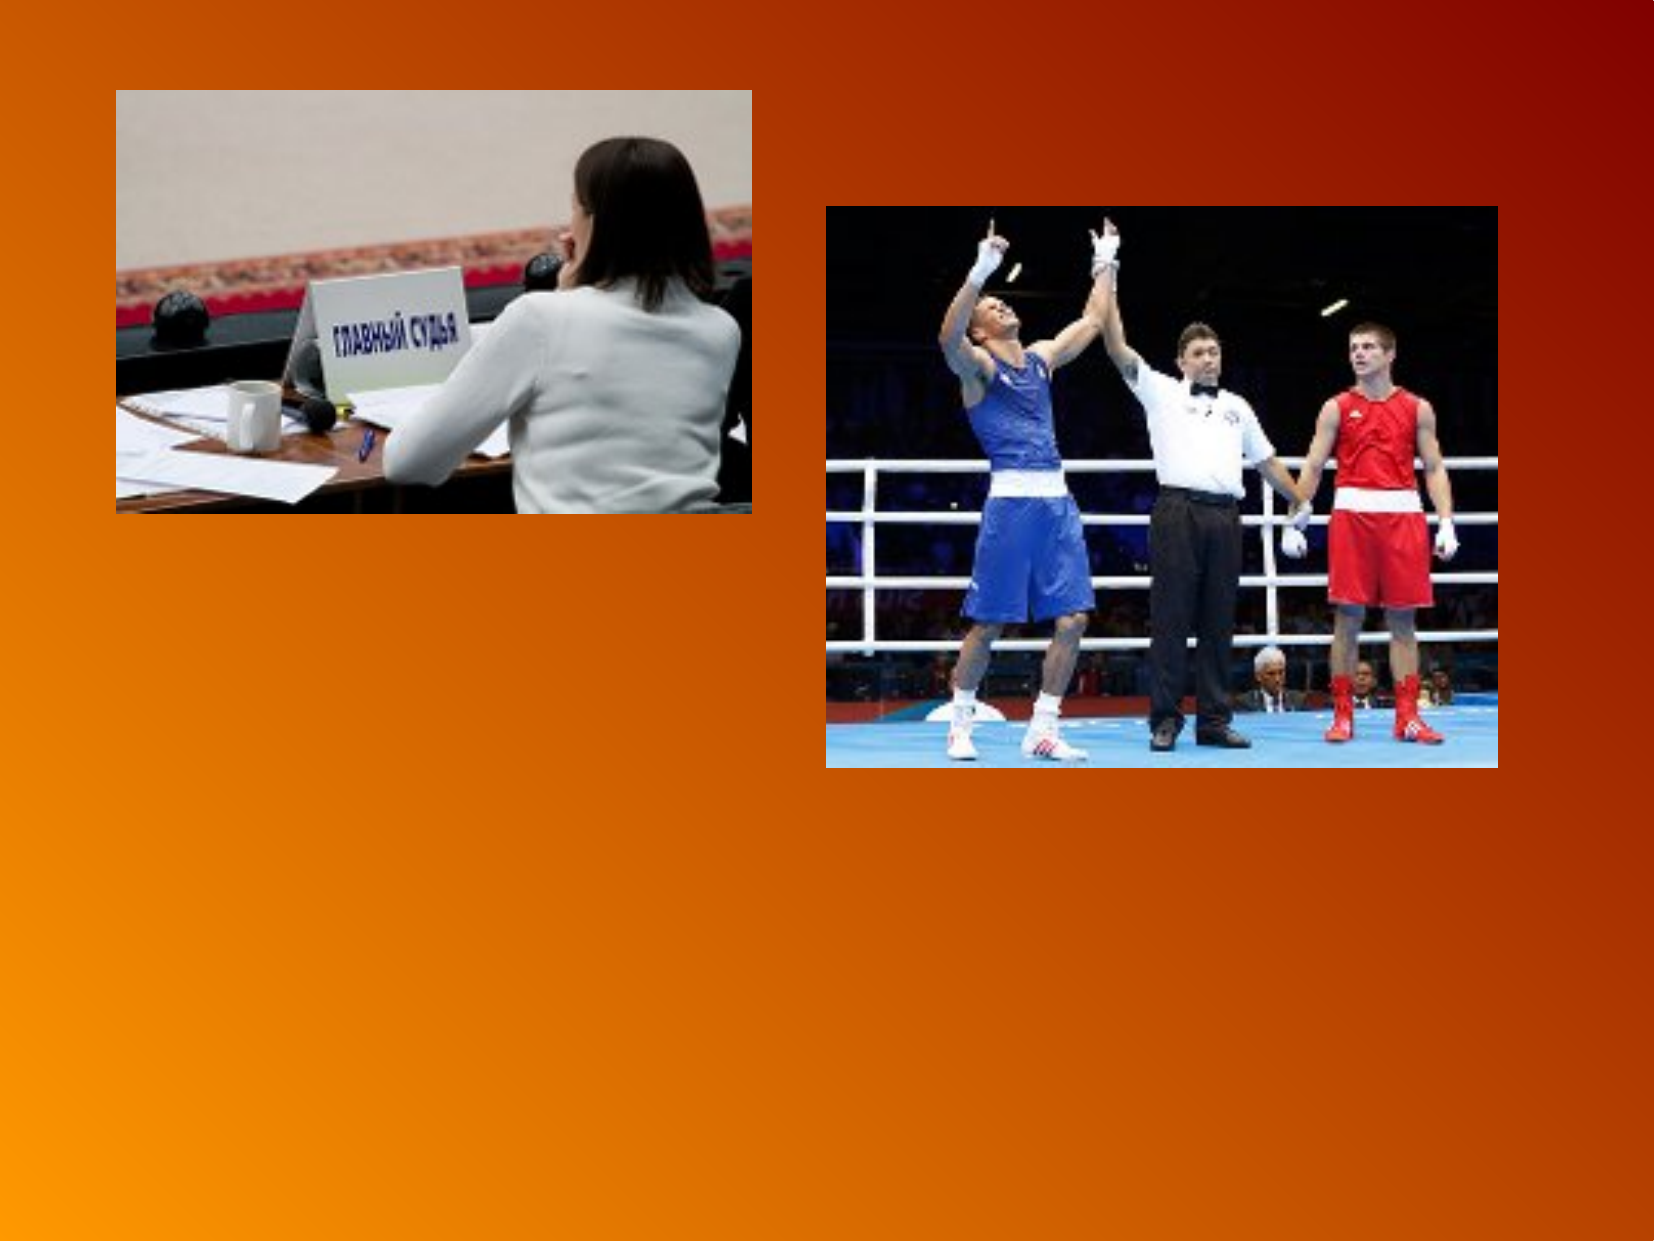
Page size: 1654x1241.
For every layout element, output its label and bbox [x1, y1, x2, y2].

picture [116, 90, 752, 514]
picture [826, 206, 1498, 768]
